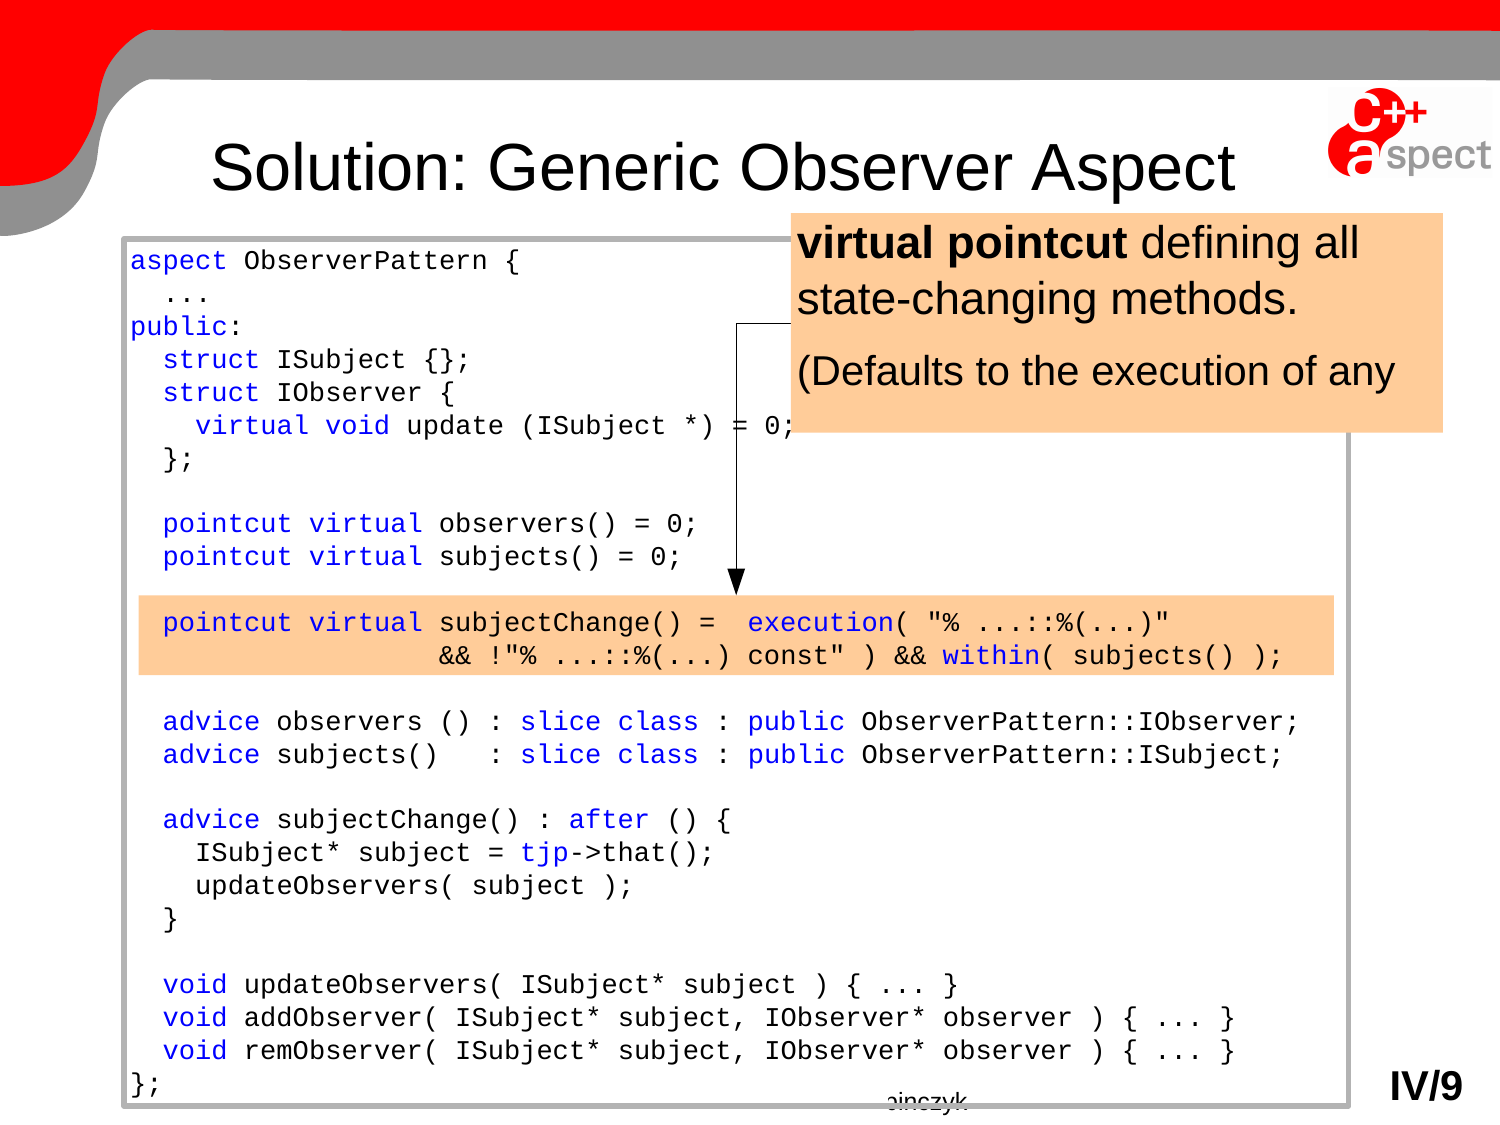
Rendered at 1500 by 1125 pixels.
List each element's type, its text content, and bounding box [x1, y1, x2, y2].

title Solution: Generic Observer Aspect [87, 60, 1360, 268]
text_box aspect ObserverPattern { ... public: struct ISubject {}; struct IObserver { virtual void update (ISubject *) = 0; }; pointcut virtual observers() = 0; pointcut virtual subjects() = 0; pointcut virtual subjectChange() = execution( "% ...::%(...)" && !"% ...::%(...) const" ) && within( subjects() ); advice observers () : slice class : public ObserverPattern::IObserver; advice subjects() : slice class : public ObserverPattern::ISubject; advice subjectChange() : after () { ISubject* subject = tjp->that(); updateObservers( subject ); } void updateObservers( ISubject* subject ) { ... } void addObserver( ISubject* subject, IObserver* observer ) { ... } void remObserver( ISubject* subject, IObserver* observer ) { ... } }; [124, 238, 1349, 1104]
text_box virtual pointcut defining all state-changing methods. (Defaults to the execution of any non-const method in subjects) derived aspect) [790, 213, 1443, 433]
text_box [0, 1036, 888, 1125]
